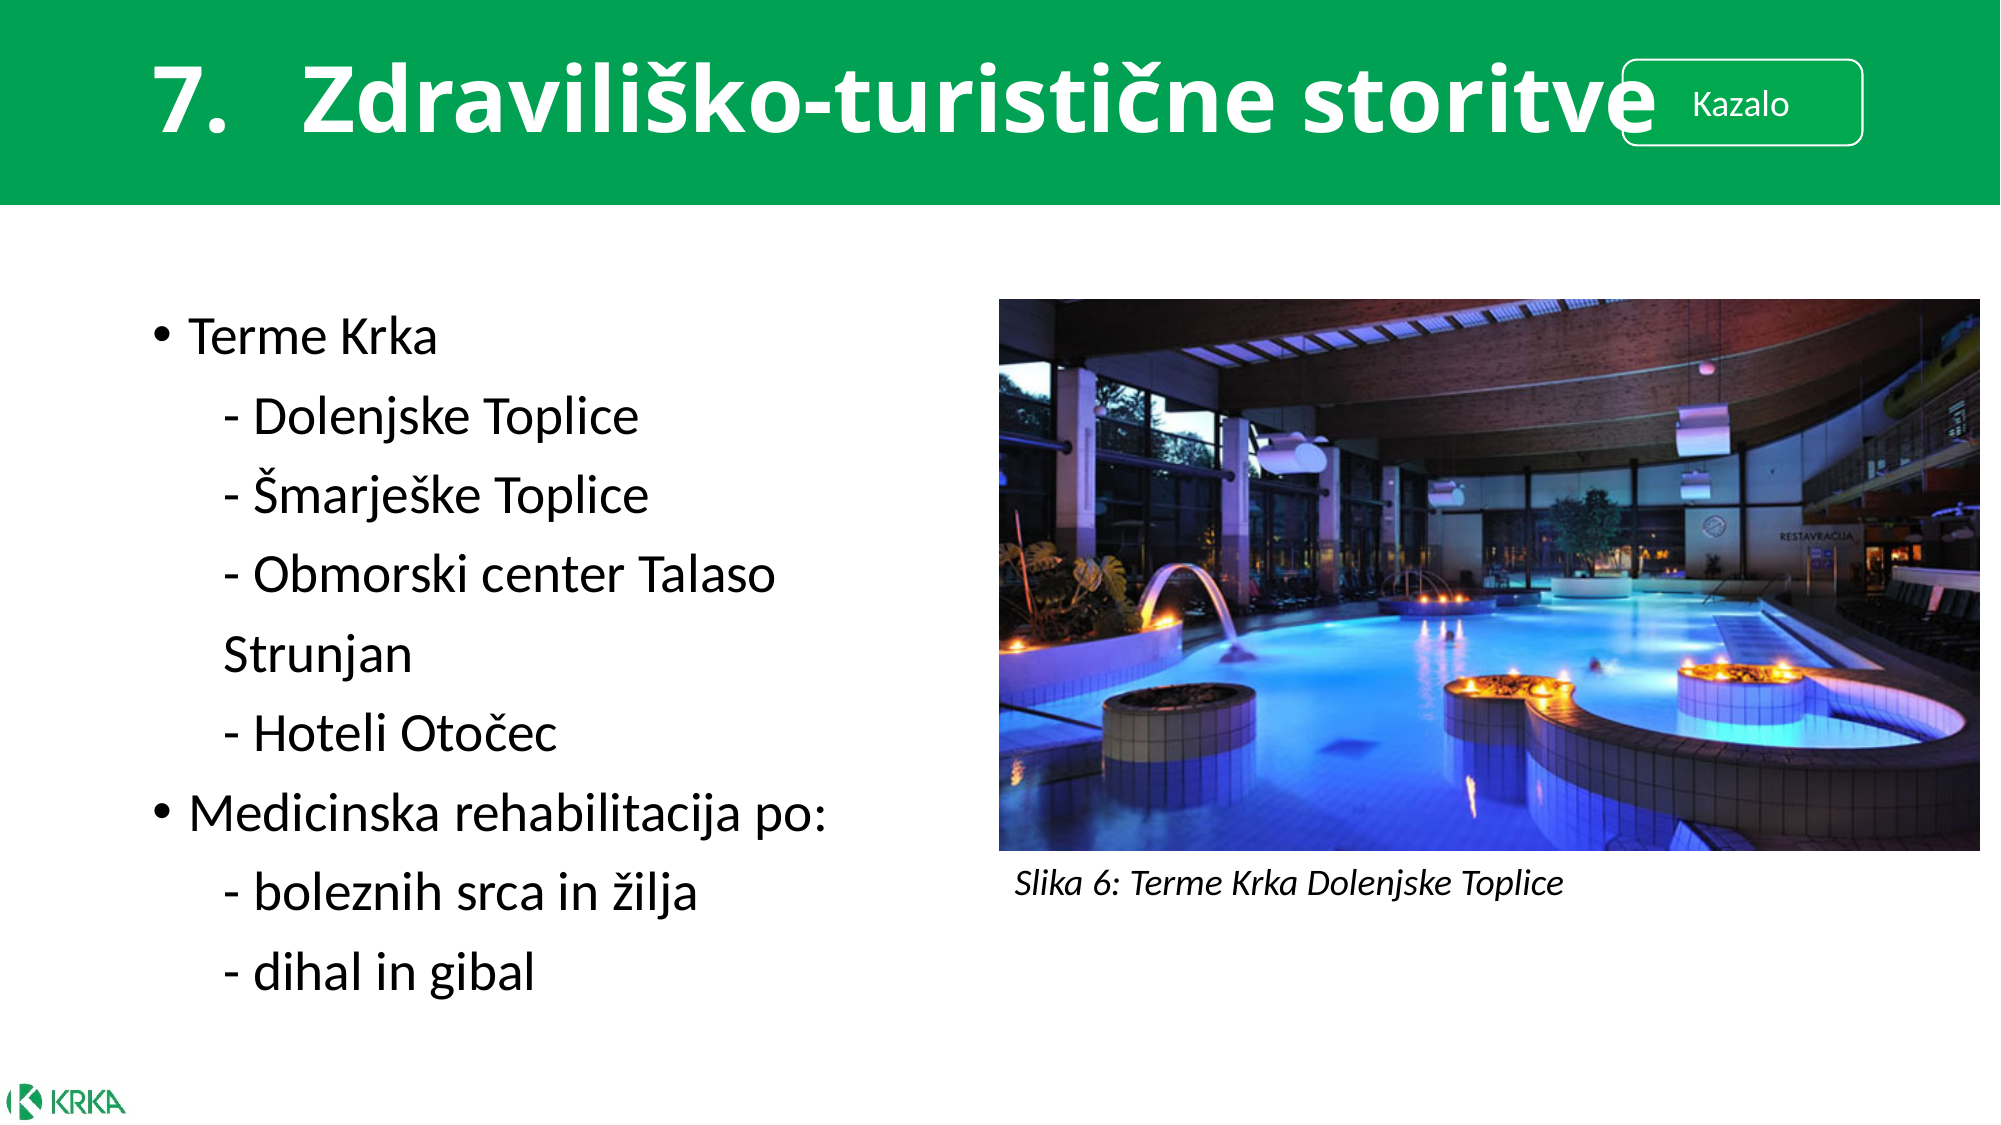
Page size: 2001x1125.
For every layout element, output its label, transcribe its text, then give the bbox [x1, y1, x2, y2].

title 7. Zdraviliško-turistične storitve [137, 0, 2000, 205]
list Terme Krka - Dolenjske Toplice - Šmarješke Toplice - Obmorski center Talaso Strunjan - Hoteli Otočec Medicinska rehabilitacija po: - boleznih srca in žilja - dihal in gibal [137, 299, 1863, 1014]
text_box Slika 6: Terme Krka Dolenjske Toplice [999, 850, 1696, 911]
picture [999, 299, 1980, 851]
picture [0, 1080, 134, 1125]
